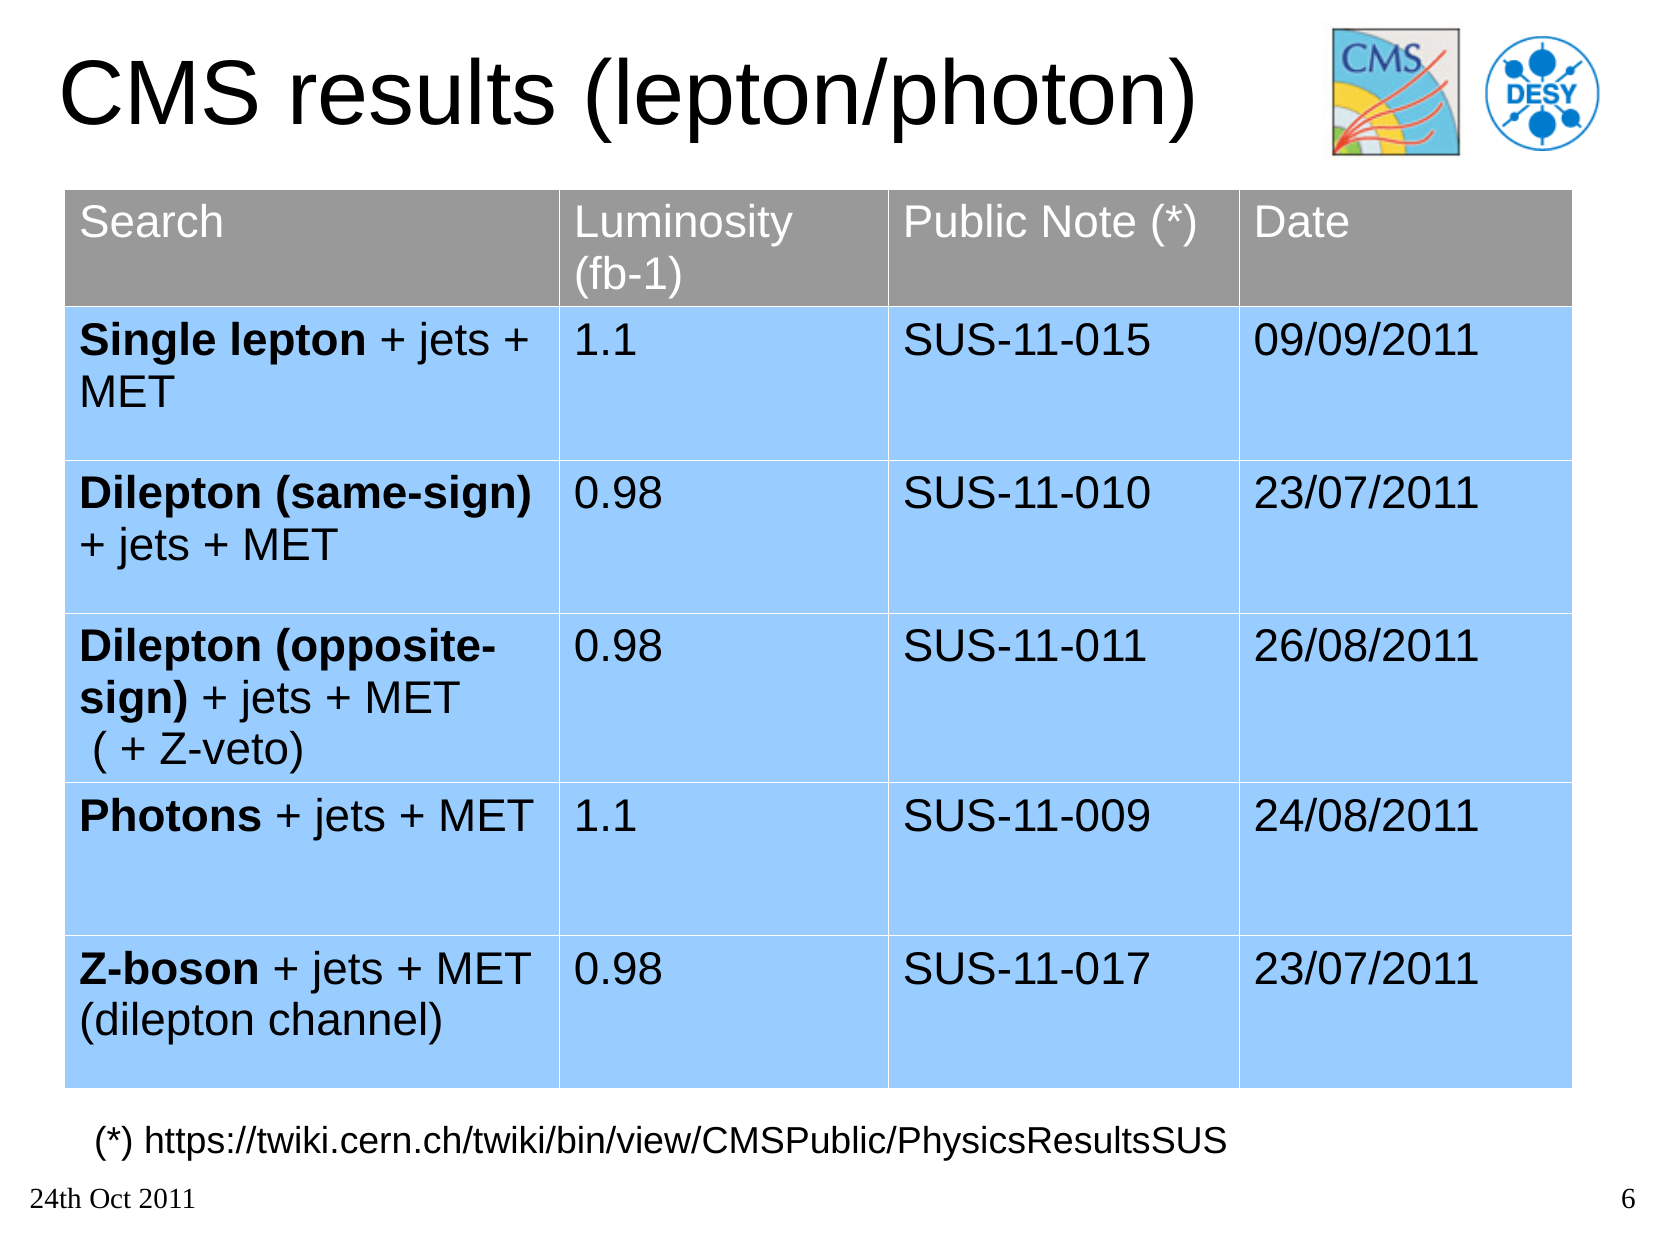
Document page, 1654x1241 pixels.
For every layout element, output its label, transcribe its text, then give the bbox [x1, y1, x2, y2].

table_cell 1.1 [560, 783, 888, 935]
table_header Search [65, 190, 559, 306]
title CMS results (lepton/photon) [58, 23, 1547, 162]
table_cell SUS-11-011 [889, 614, 1239, 782]
table_cell Photons + jets + MET [65, 783, 559, 935]
table_cell SUS-11-017 [889, 936, 1239, 1088]
table_header Public Note (*) [889, 190, 1239, 306]
table_header Date [1240, 190, 1572, 306]
table_cell 0.98 [560, 461, 888, 613]
table_cell 0.98 [560, 614, 888, 782]
table_cell 09/09/2011 [1240, 307, 1572, 460]
table_cell 1.1 [560, 307, 888, 460]
table_header Luminosity (fb-1) [560, 190, 888, 306]
table_cell 24/08/2011 [1240, 783, 1572, 935]
table_cell Z-boson + jets + MET (dilepton channel) [65, 936, 559, 1088]
table_cell Dilepton (opposite-sign) + jets + MET ( + Z-veto) [65, 614, 559, 782]
table_cell 0.98 [560, 936, 888, 1088]
table_cell Dilepton (same-sign) + jets + MET [65, 461, 559, 613]
table_cell 26/08/2011 [1240, 614, 1572, 782]
table_cell 23/07/2011 [1240, 461, 1572, 613]
picture [1484, 36, 1601, 151]
table_cell SUS-11-009 [889, 783, 1239, 935]
picture [1323, 21, 1474, 160]
text_box (*) https://twiki.cern.ch/twiki/bin/view/CMSPublic/PhysicsResultsSUS [79, 1111, 1245, 1169]
table_cell SUS-11-010 [889, 461, 1239, 613]
table_cell SUS-11-015 [889, 307, 1239, 460]
table_cell Single lepton + jets + MET [65, 307, 559, 460]
table_cell 23/07/2011 [1240, 936, 1572, 1088]
